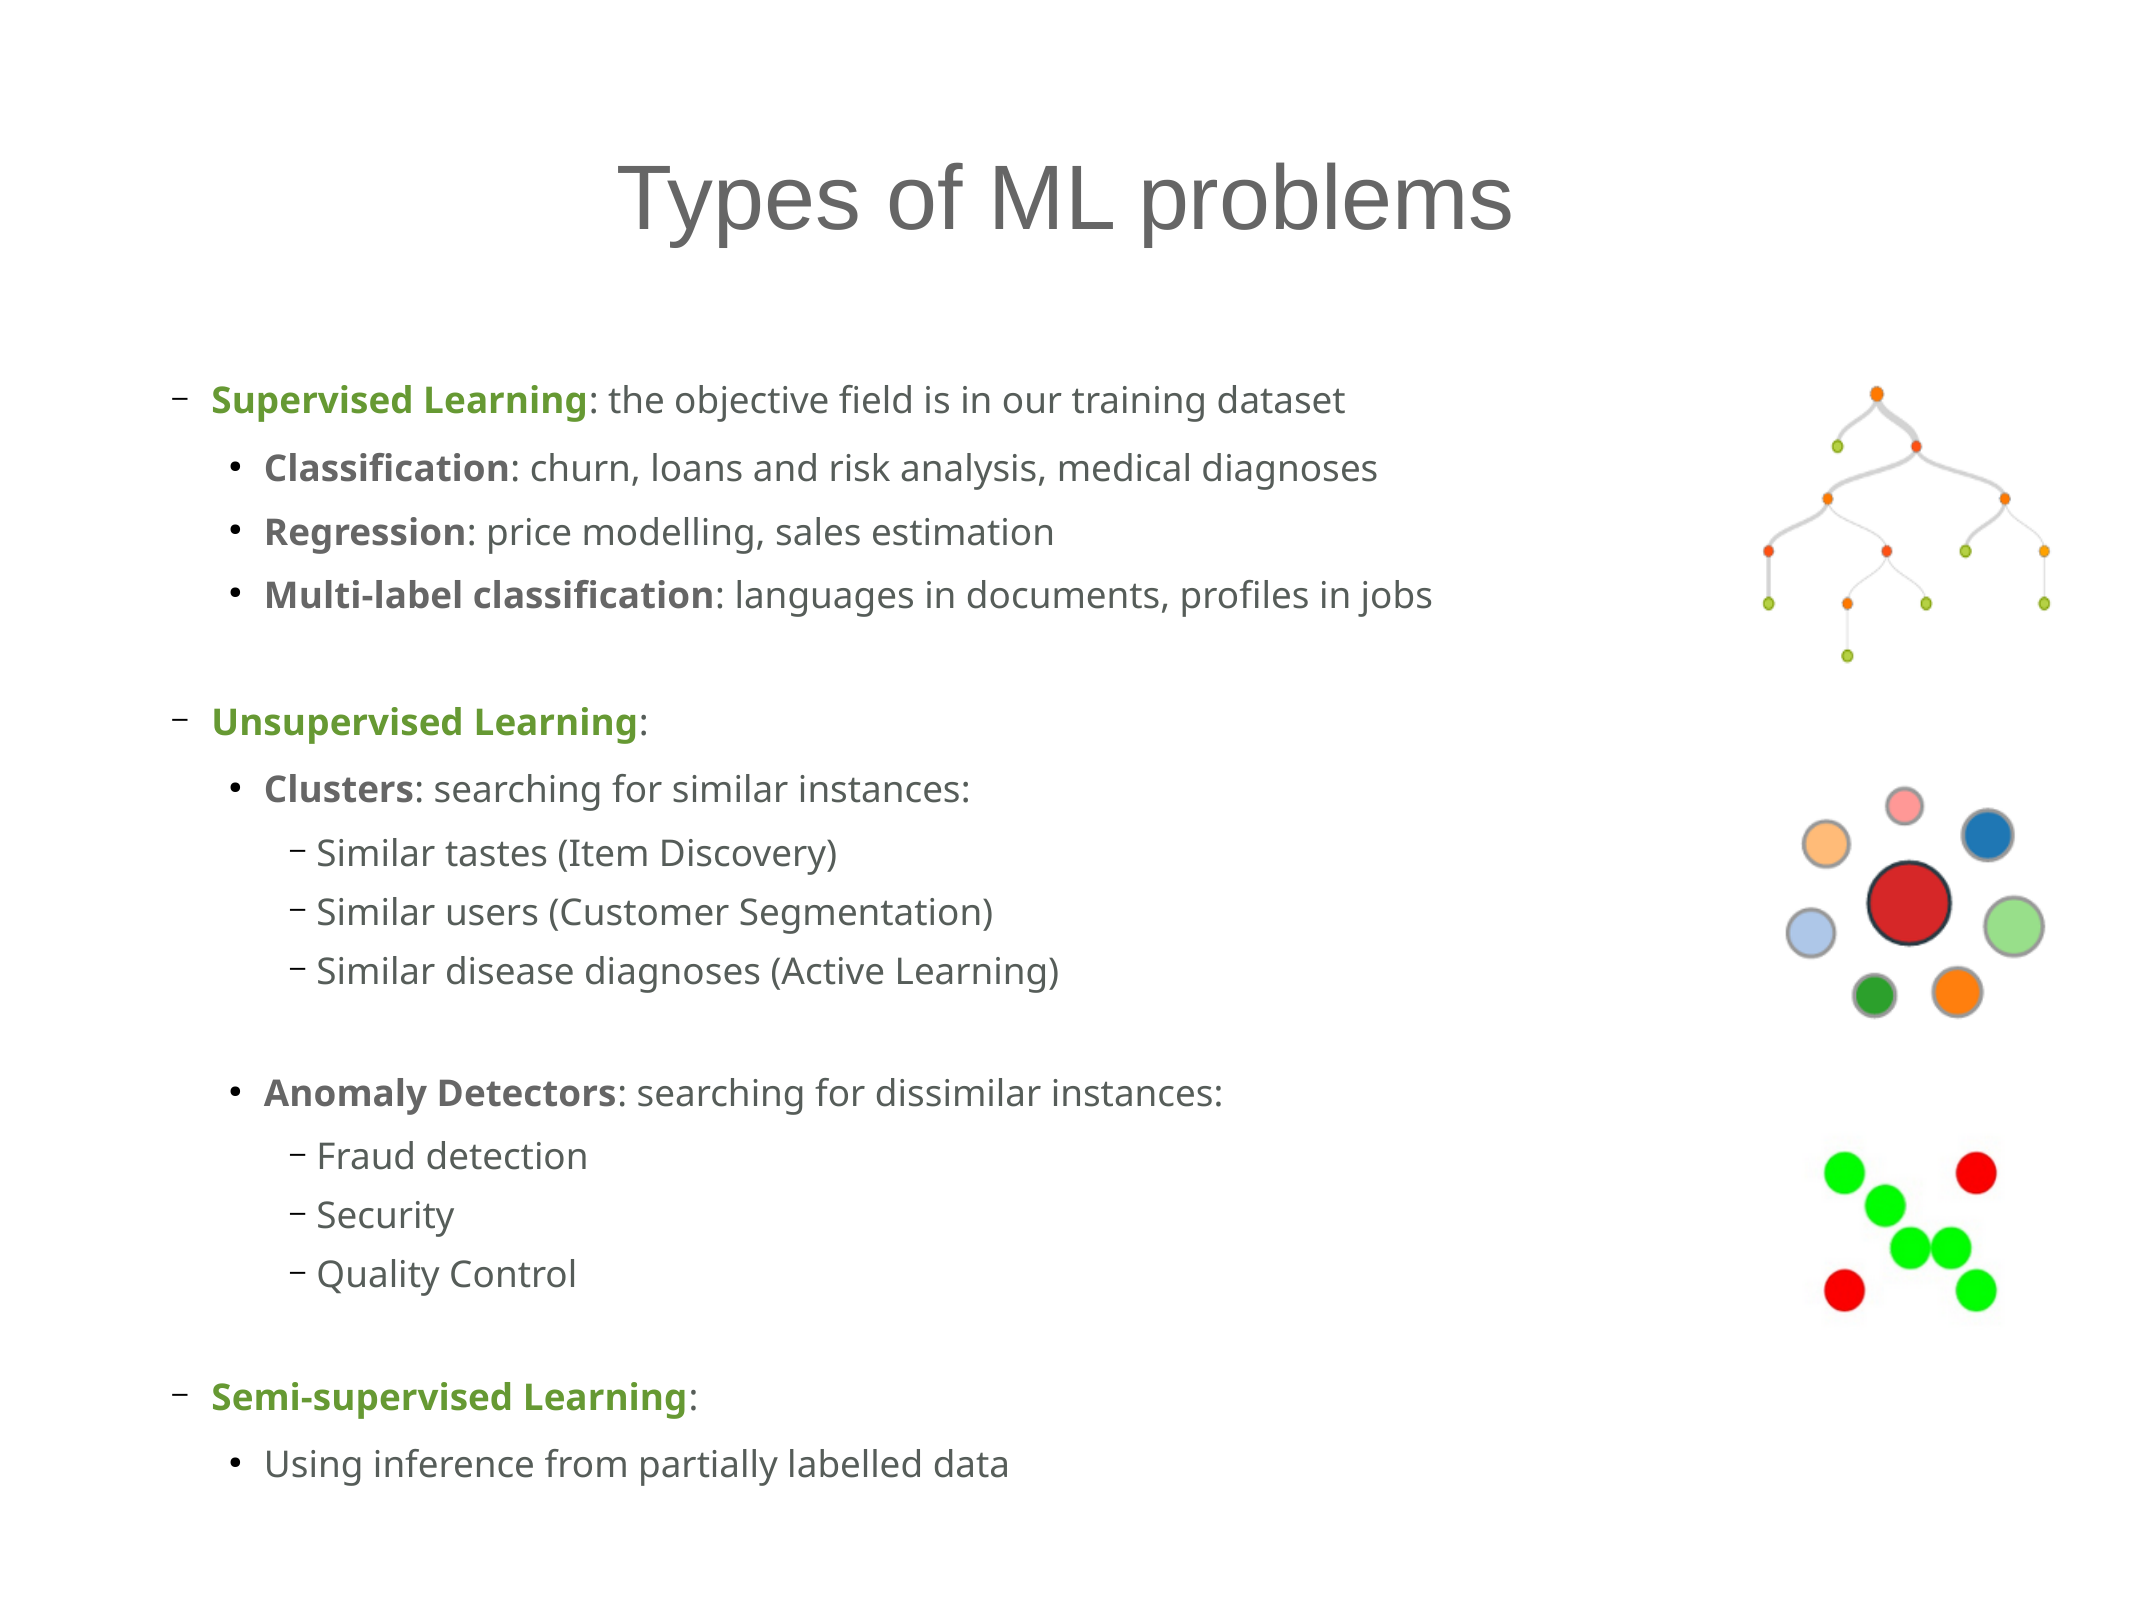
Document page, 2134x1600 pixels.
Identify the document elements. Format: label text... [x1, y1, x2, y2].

picture [1759, 755, 2079, 1063]
picture [1756, 383, 2056, 674]
list Supervised Learning: the objective field is in our training dataset Classification: churn, loans and risk analysis, medical diagnoses Regression: price modelling, sales estimation Multi-label classification: languages in documents, profiles in jobs Unsupervised Learning: Clusters: searching for similar instances: Similar tastes (Item Discovery) Similar users (Customer Segmentation) Similar disease diagnoses (Active Learning) Anomaly Detectors: searching for dissimilar instances: Fraud detection Security Quality Control Semi-supervised Learning: Using inference from partially labelled data [106, 374, 2027, 1501]
picture [1798, 1121, 2027, 1347]
title Types of ML problems [106, 63, 2027, 331]
